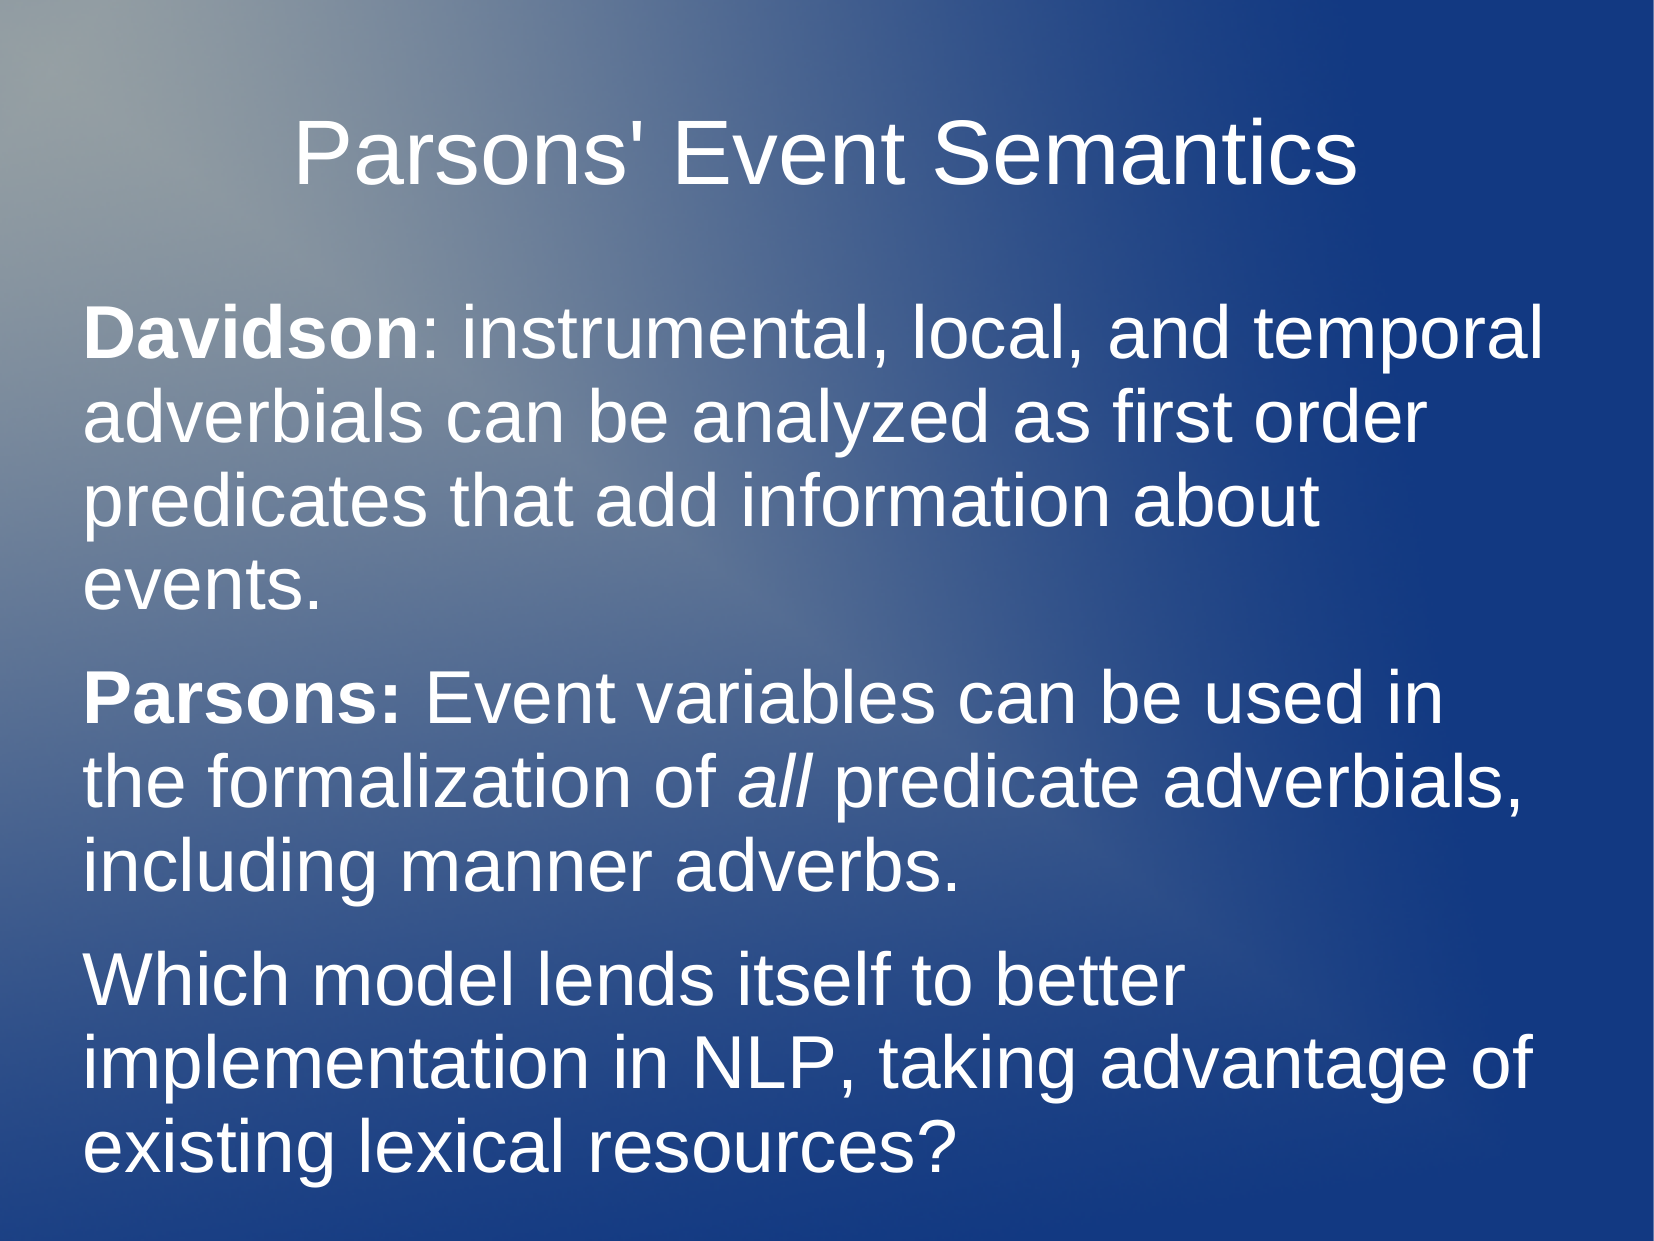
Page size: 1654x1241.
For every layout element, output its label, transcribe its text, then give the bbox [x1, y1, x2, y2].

list Davidson: instrumental, local, and temporal adverbials can be analyzed as first order predicates that add information about events. Parsons: Event variables can be used in the formalization of all predicate adverbials, including manner adverbs. Which model lends itself to better implementation in NLP, taking advantage of existing lexical resources? [82, 290, 1571, 1190]
picture [0, 0, 1654, 1241]
title Parsons' Event Semantics [82, 56, 1571, 250]
